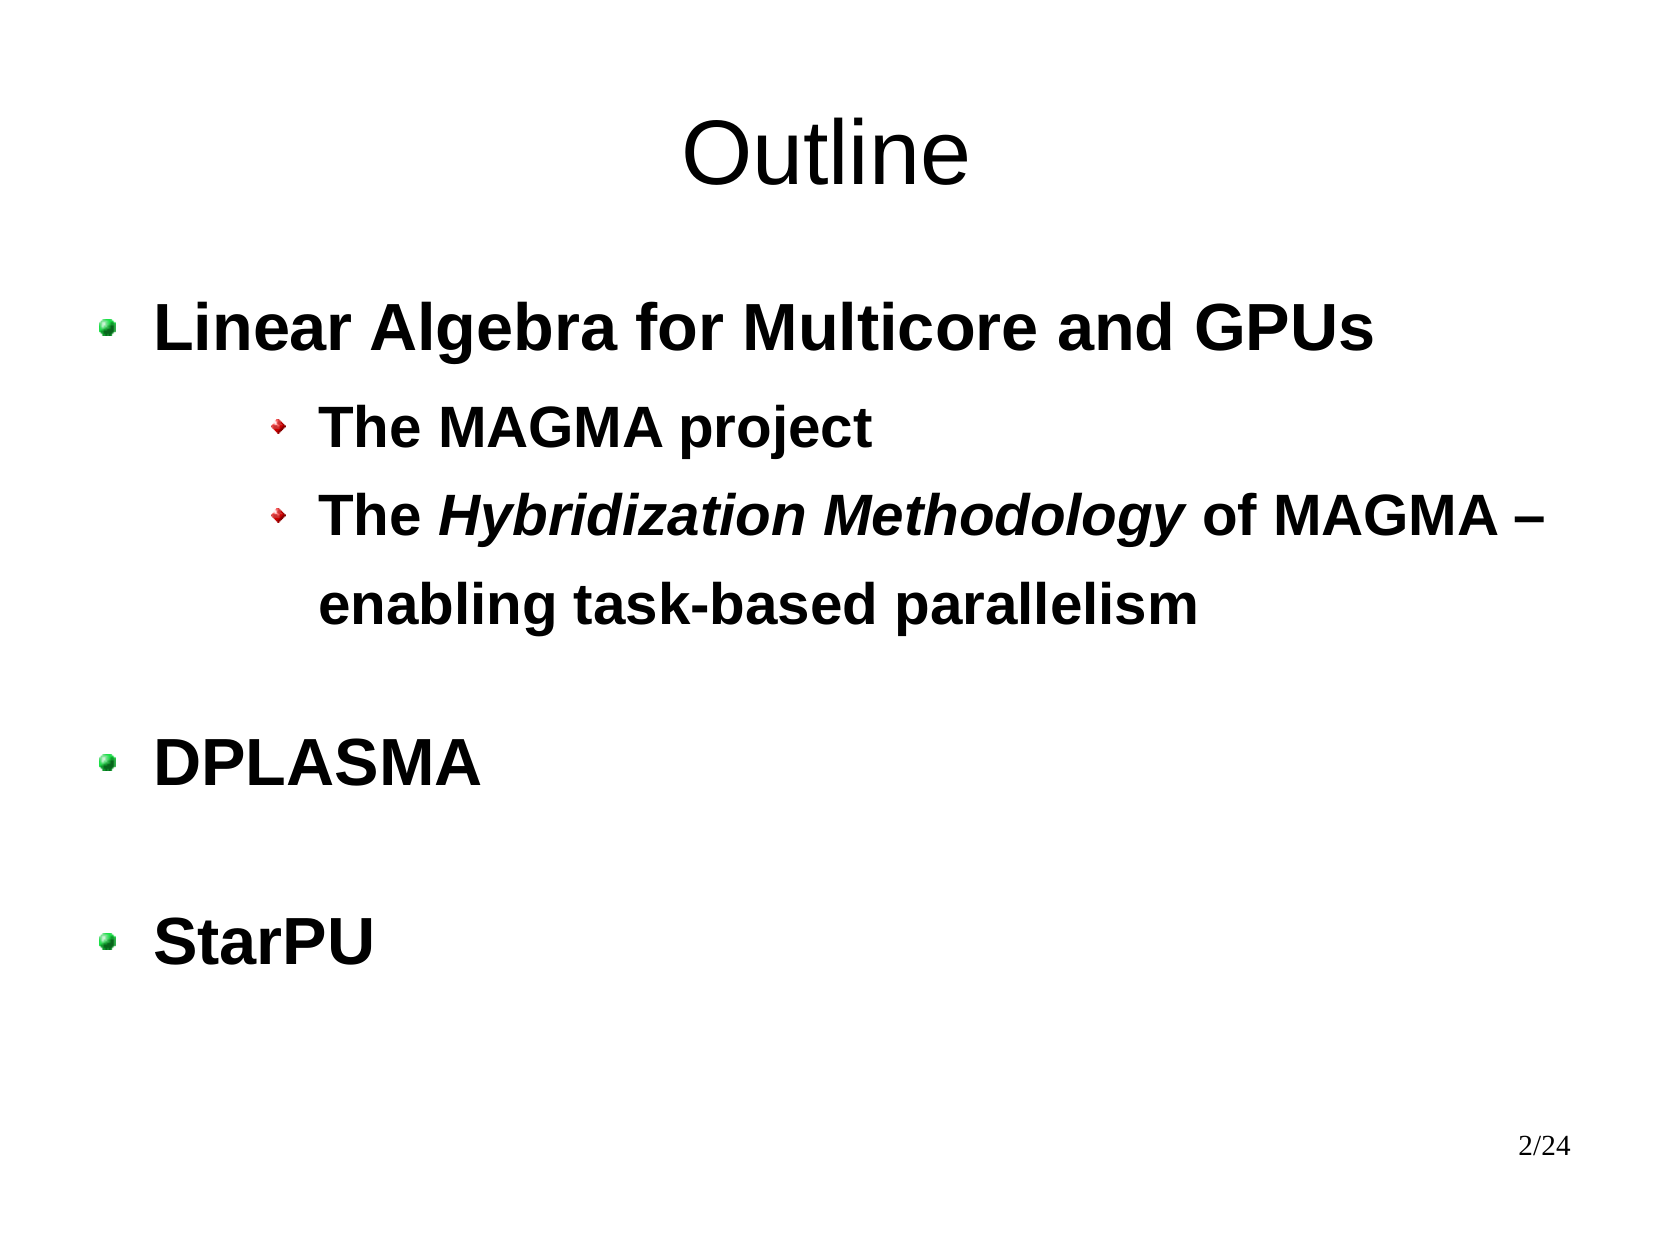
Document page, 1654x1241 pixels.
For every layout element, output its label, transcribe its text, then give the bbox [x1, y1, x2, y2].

list Linear Algebra for Multicore and GPUs The MAGMA project The Hybridization Methodology of MAGMA – enabling task-based parallelism DPLASMA StarPU [82, 290, 1651, 1094]
title Outline [82, 49, 1571, 257]
